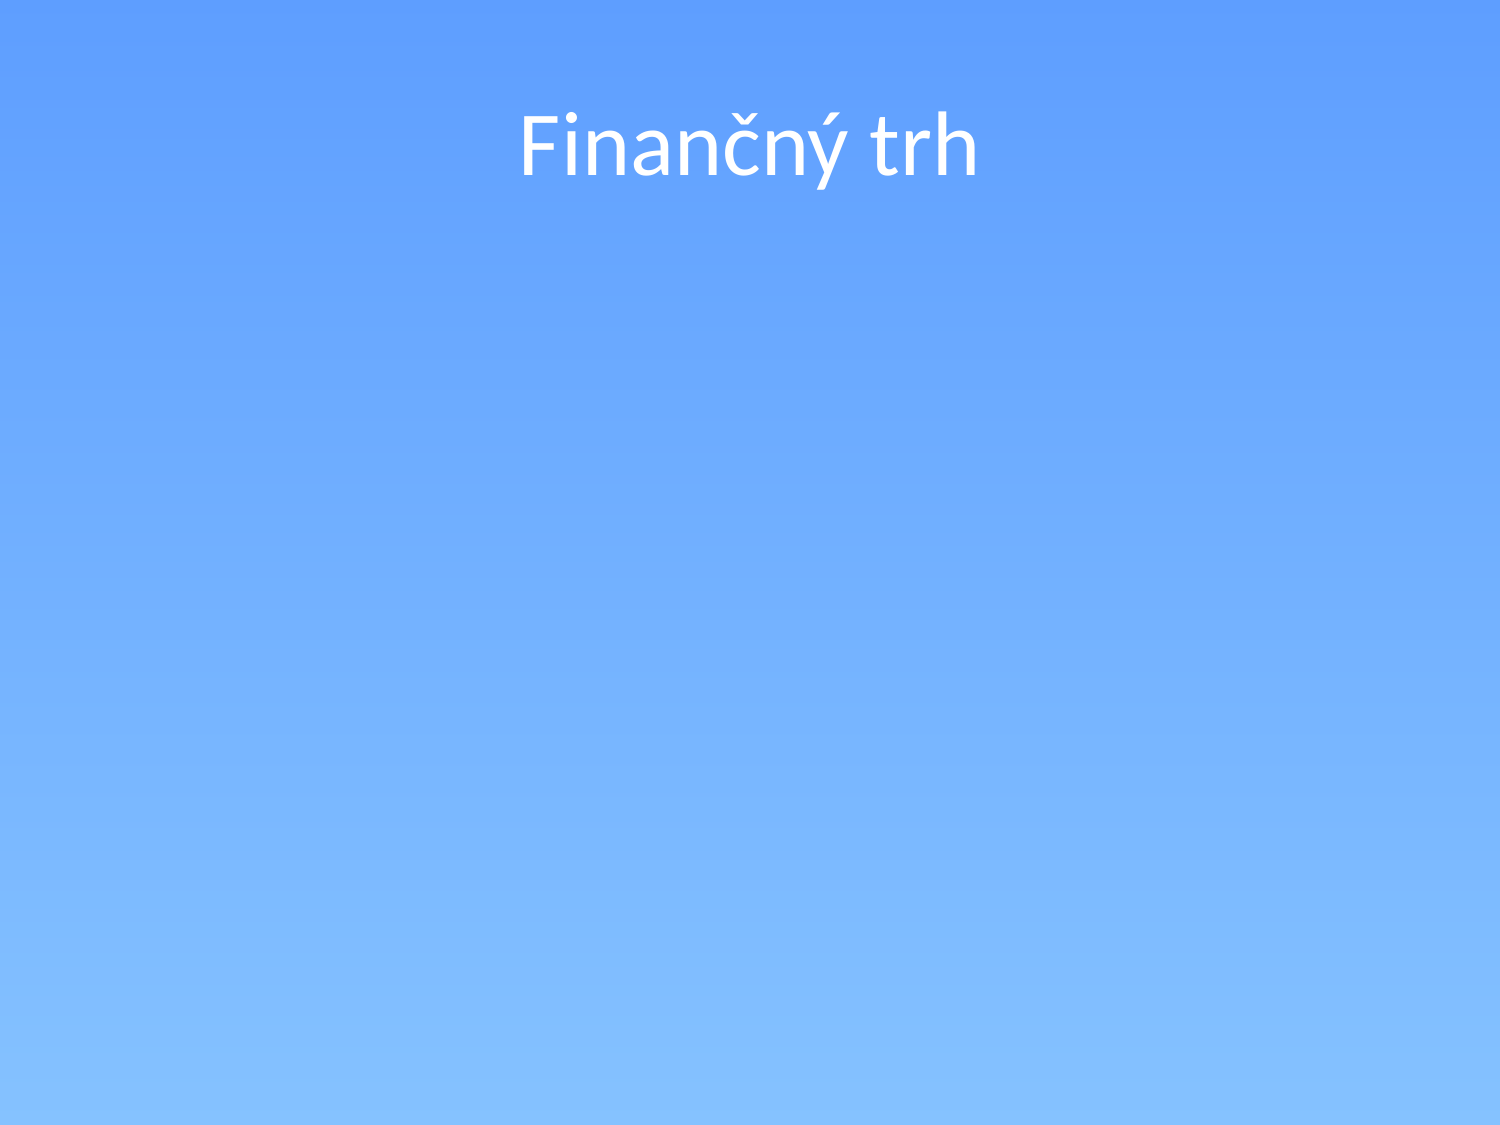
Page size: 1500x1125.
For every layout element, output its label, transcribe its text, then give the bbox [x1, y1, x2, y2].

title Finančný trh [75, 45, 1426, 233]
